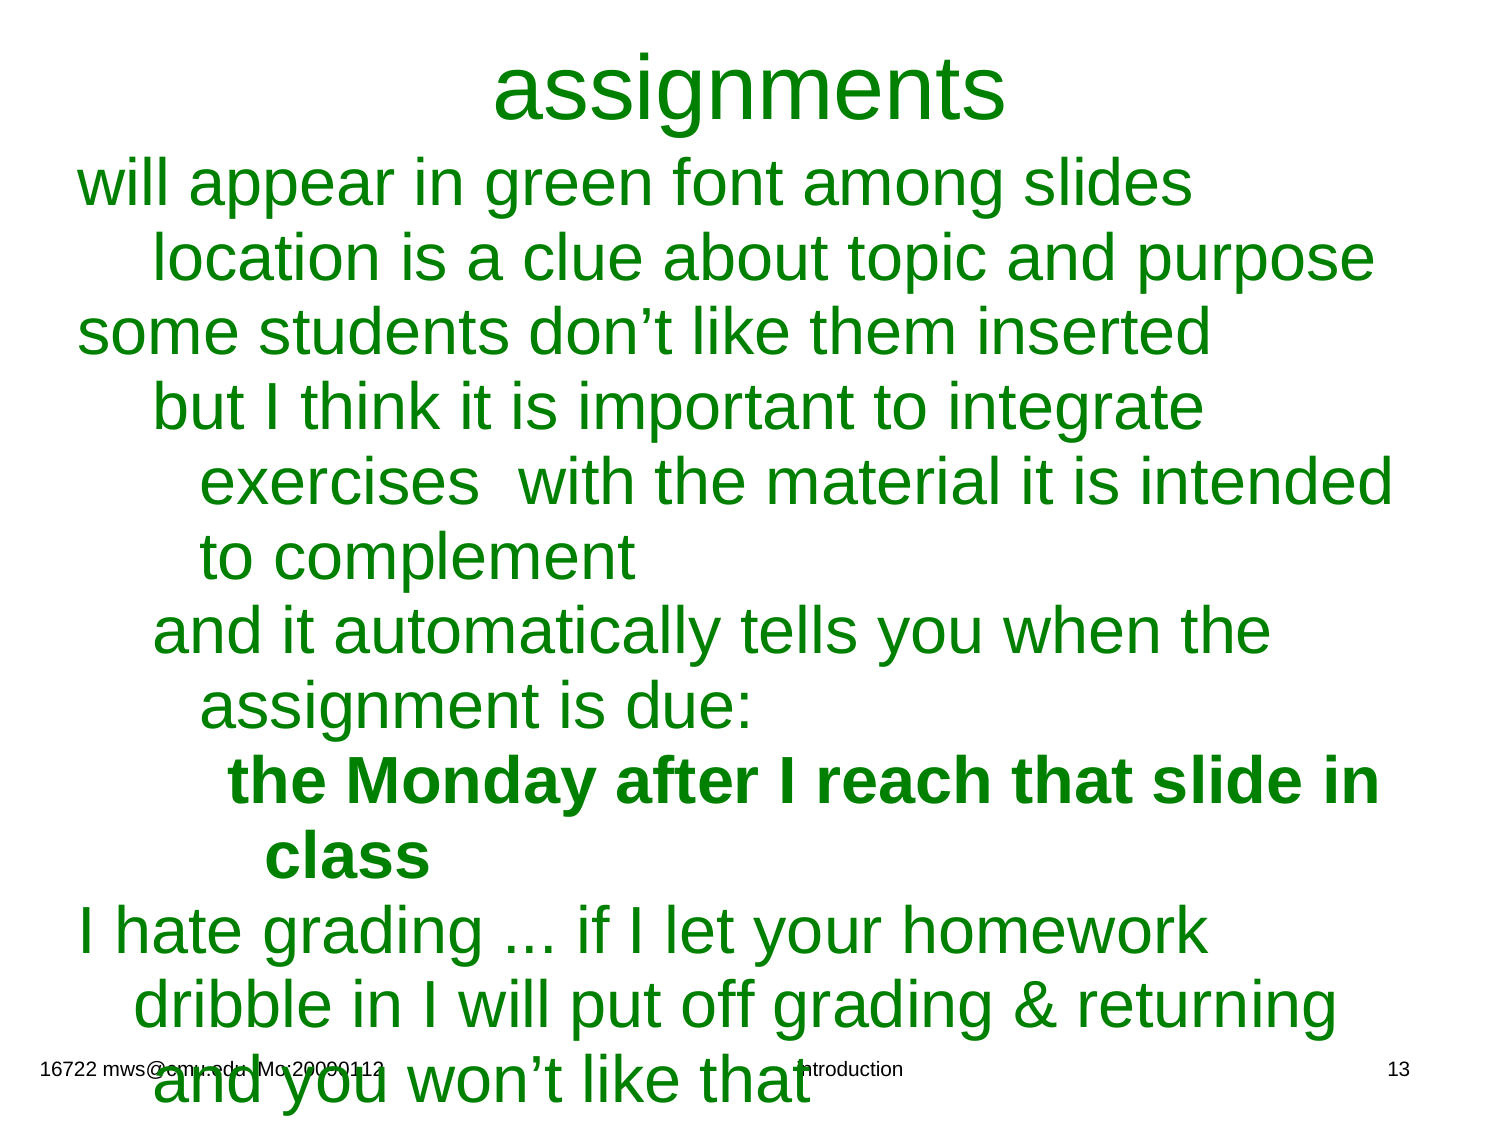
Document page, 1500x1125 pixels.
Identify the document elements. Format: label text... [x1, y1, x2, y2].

list will appear in green font among slides location is a clue about topic and purpose some students don’t like them inserted but I think it is important to integrate exercises with the material it is intended to complement and it automatically tells you when the assignment is due: the Monday after I reach that slide in class I hate grading ... if I let your homework dribble in I will put off grading & returning and you won’t like that so get it in on time ... [62, 137, 1438, 1125]
title assignments [24, 24, 1476, 150]
